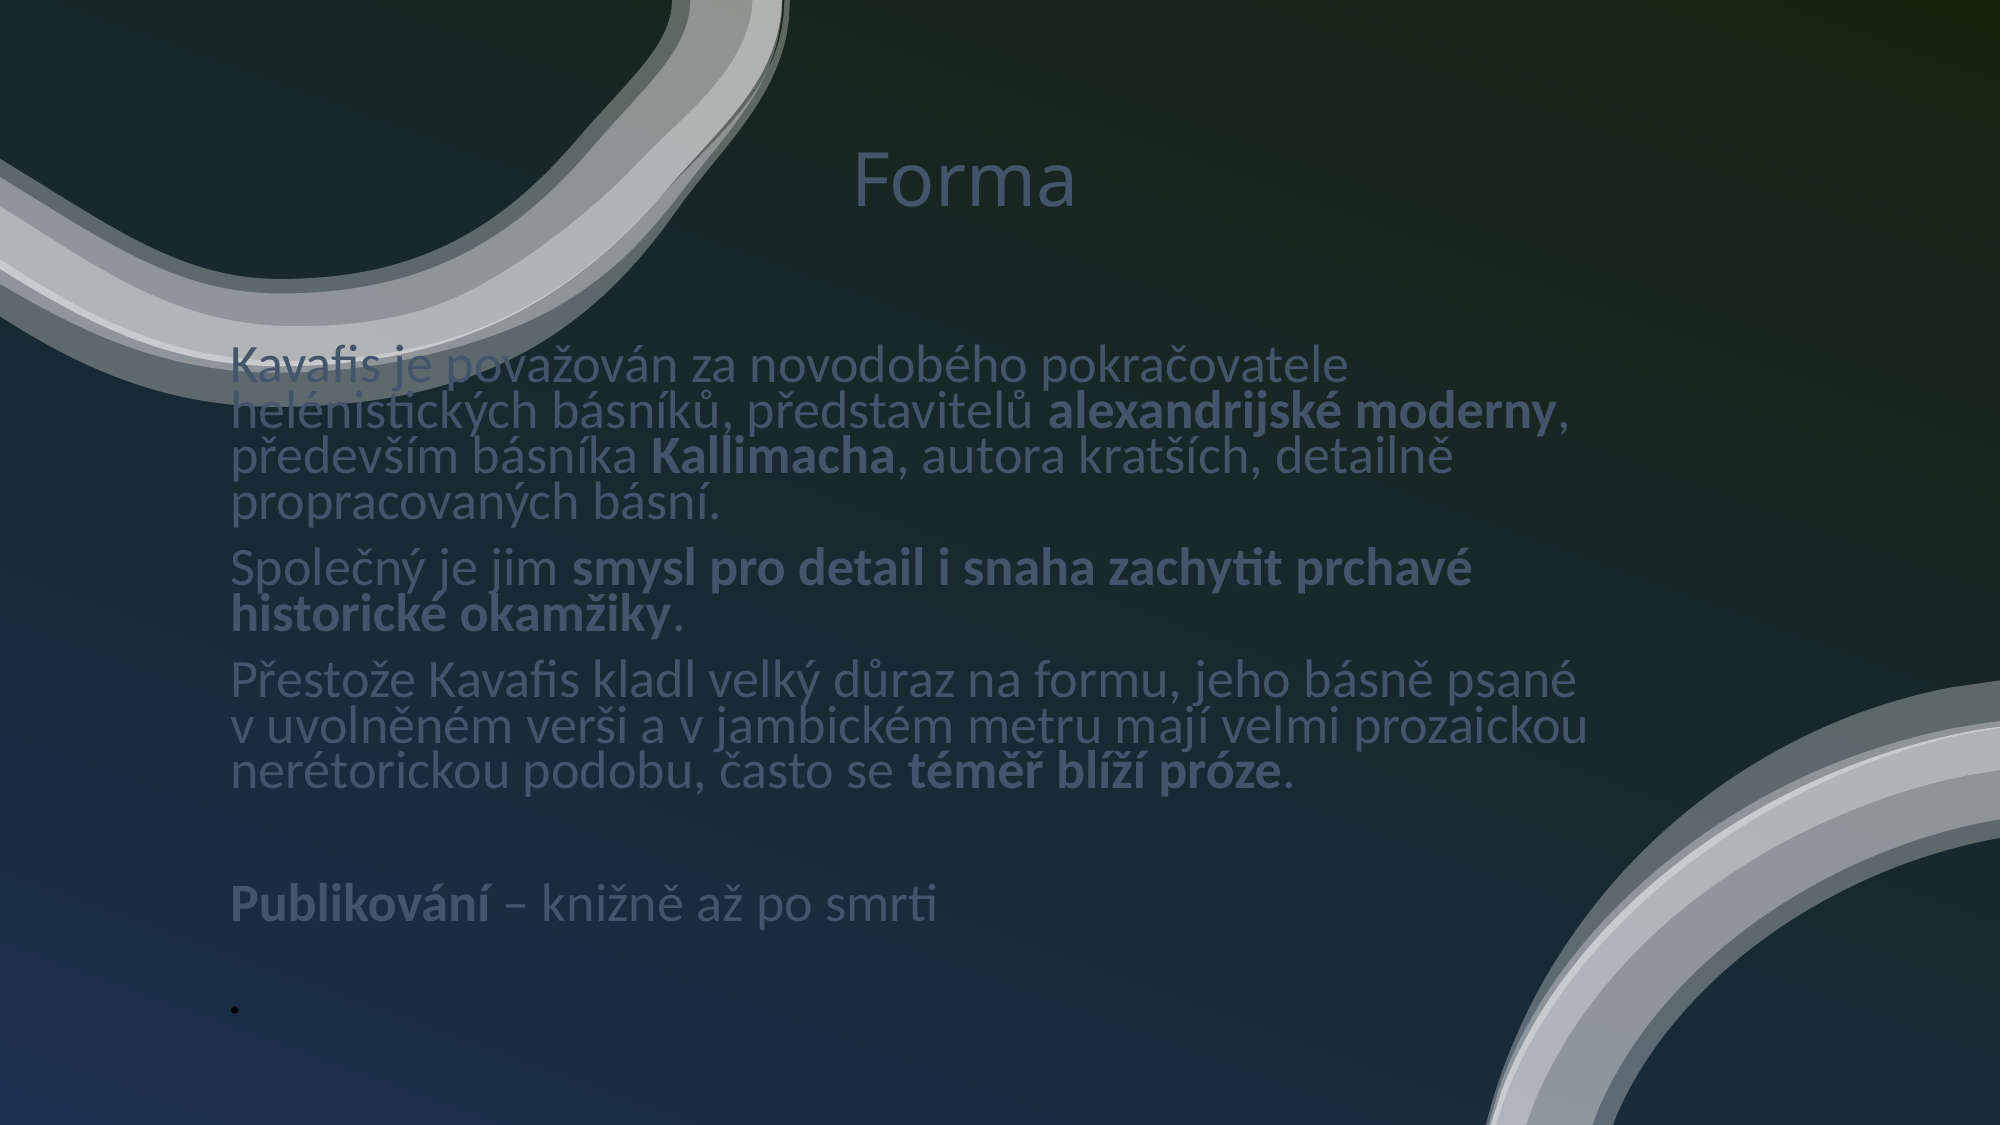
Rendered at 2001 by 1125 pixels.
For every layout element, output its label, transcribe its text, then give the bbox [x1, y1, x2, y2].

list Kavafis je považován za novodobého pokračovatele helénistických básníků, představitelů alexandrijské moderny, především básníka Kallimacha, autora kratších, detailně propracovaných básní. Společný je jim smysl pro detail i snaha zachytit prchavé historické okamžiky. Přestože Kavafis kladl velký důraz na formu, jeho básně psané v uvolněném verši a v jambickém metru mají velmi prozaickou nerétorickou podobu, často se téměř blíží próze. Publikování – knižně až po smrti [214, 339, 1618, 972]
title Forma [492, 31, 1437, 334]
text_box [0, 0, 2000, 1125]
